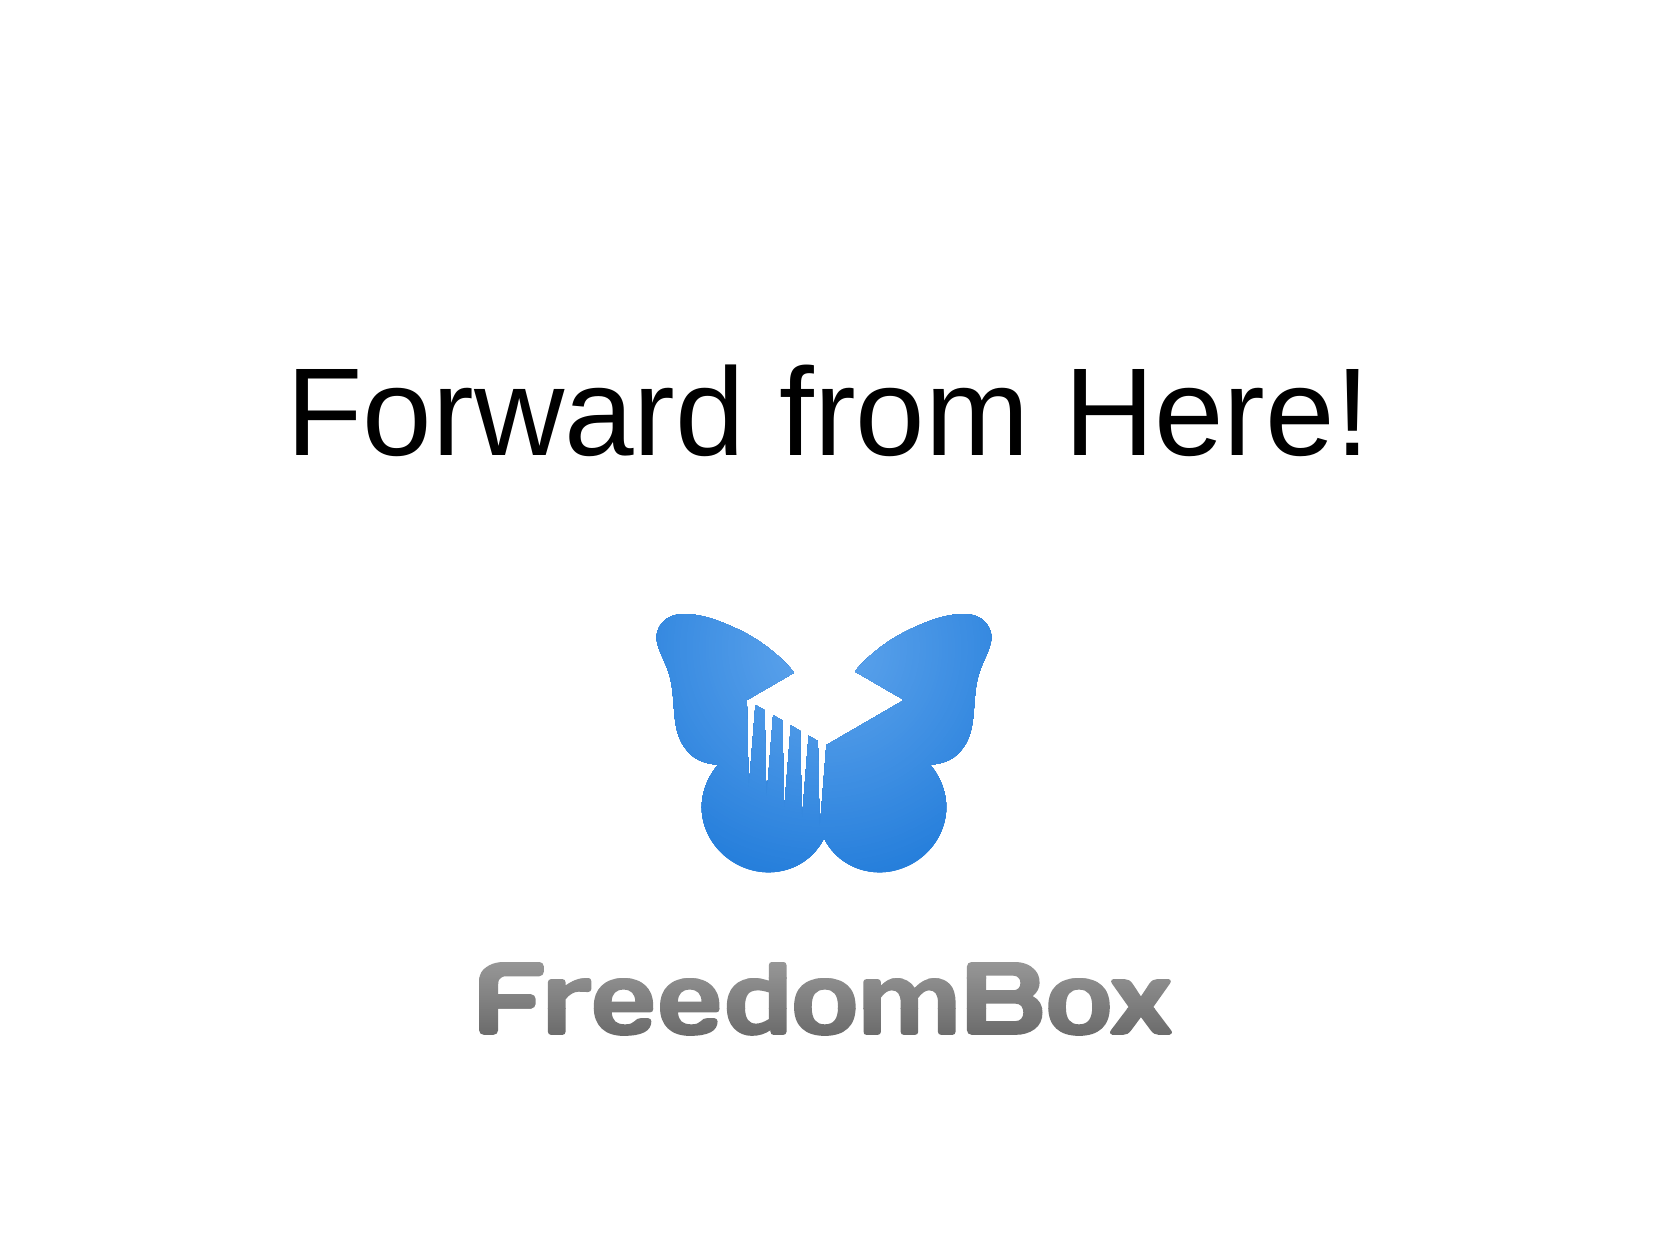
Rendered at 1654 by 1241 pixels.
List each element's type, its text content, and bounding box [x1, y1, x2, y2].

subtitle Forward from Here! [120, 112, 1538, 713]
picture [320, 450, 1331, 1201]
